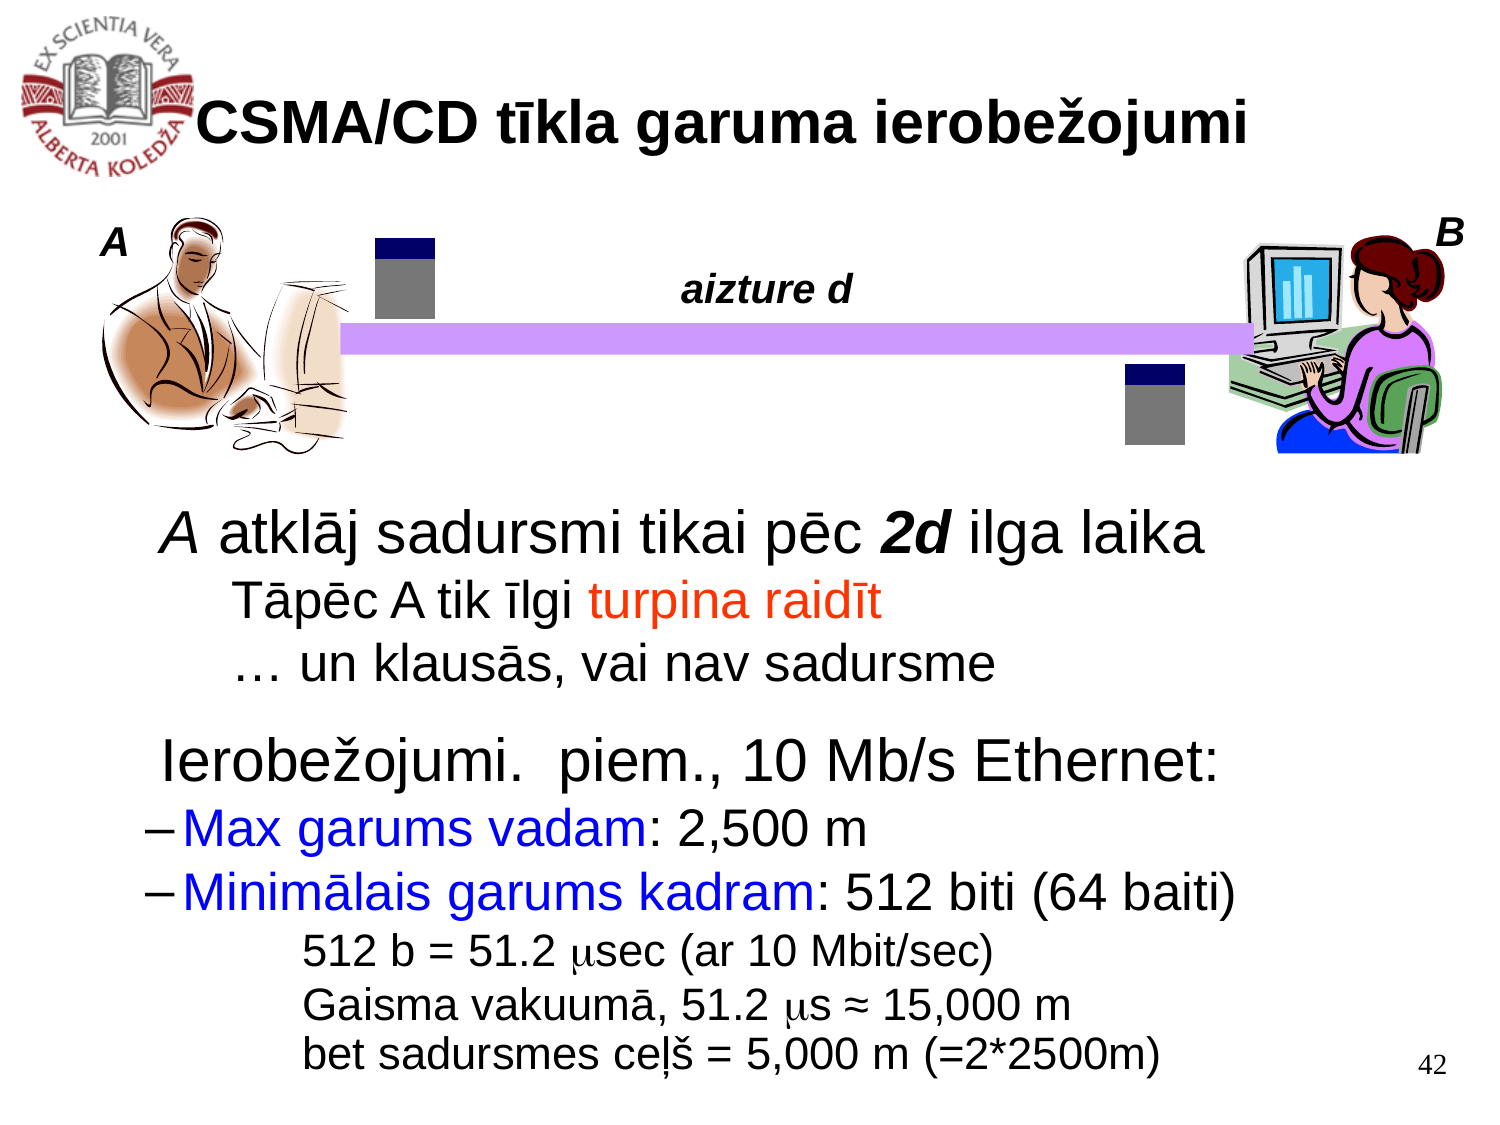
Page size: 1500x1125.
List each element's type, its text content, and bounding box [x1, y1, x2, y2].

text_box A [85, 207, 146, 274]
text_box aizture d [666, 253, 868, 320]
text_box B [1420, 197, 1481, 263]
title CSMA/CD tīkla garuma ierobežojumi [50, 62, 1374, 175]
text_box [1128, 367, 1182, 443]
text_box [378, 241, 432, 317]
picture [1228, 234, 1445, 456]
list A atklāj sadursmi tikai pēc 2d ilga laika Tāpēc A tik īlgi turpina raidīt … un klausās, vai nav sadursme Ierobežojumi. piem., 10 Mb/s Ethernet: Max garums vadam: 2,500 m Minimālais garums kadram: 512 biti (64 baiti) 512 b = 51.2 sec (ar 10 Mbit/sec) Gaisma vakuumā, 51.2 s ≈ 15,000 m bet sadursmes ceļš = 5,000 m (=2*2500m) [74, 493, 1463, 1100]
picture [94, 215, 349, 458]
text_box [340, 323, 1254, 355]
picture [21, 16, 194, 177]
